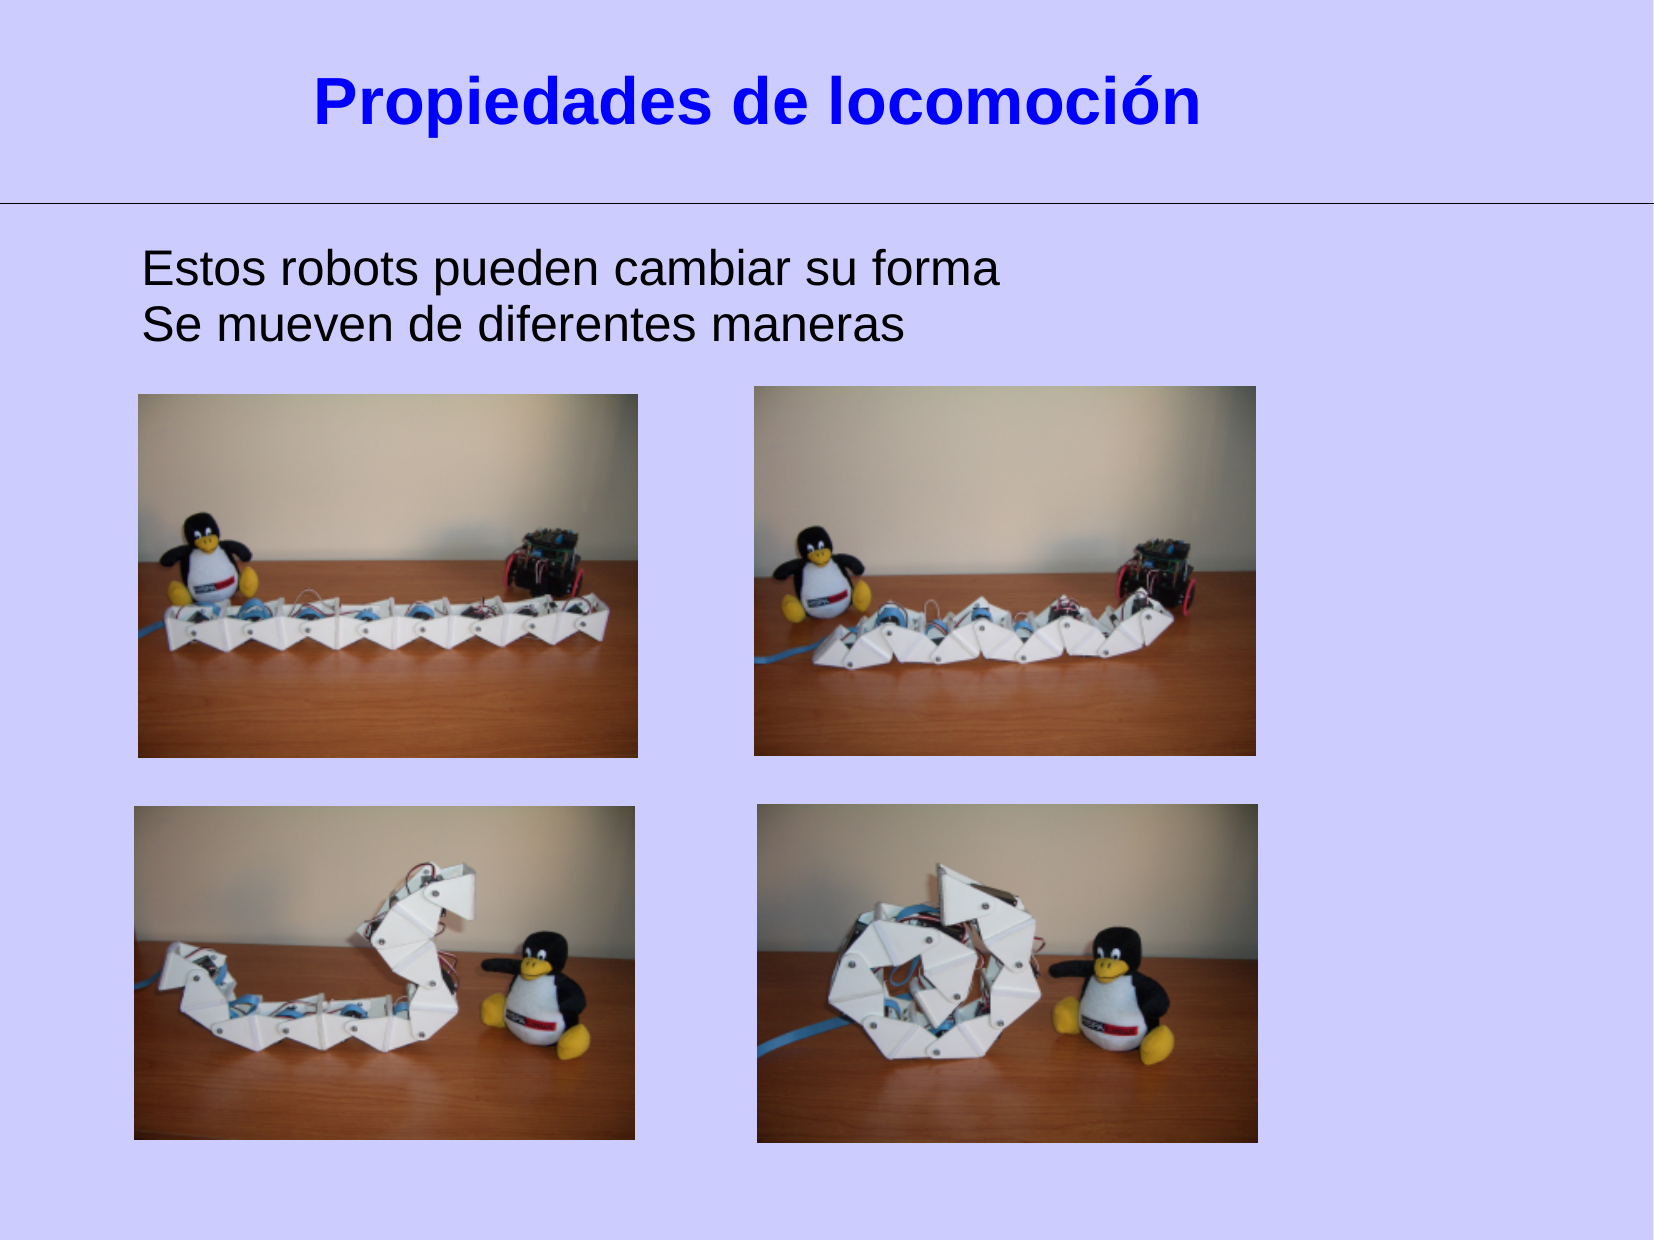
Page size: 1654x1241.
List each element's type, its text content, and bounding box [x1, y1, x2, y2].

picture [754, 386, 1256, 756]
picture [138, 394, 638, 758]
picture [134, 806, 635, 1140]
title Propiedades de locomoción [120, 0, 1396, 191]
text_box Estos robots pueden cambiar su forma Se mueven de diferentes maneras [127, 240, 1544, 353]
picture [757, 804, 1258, 1143]
